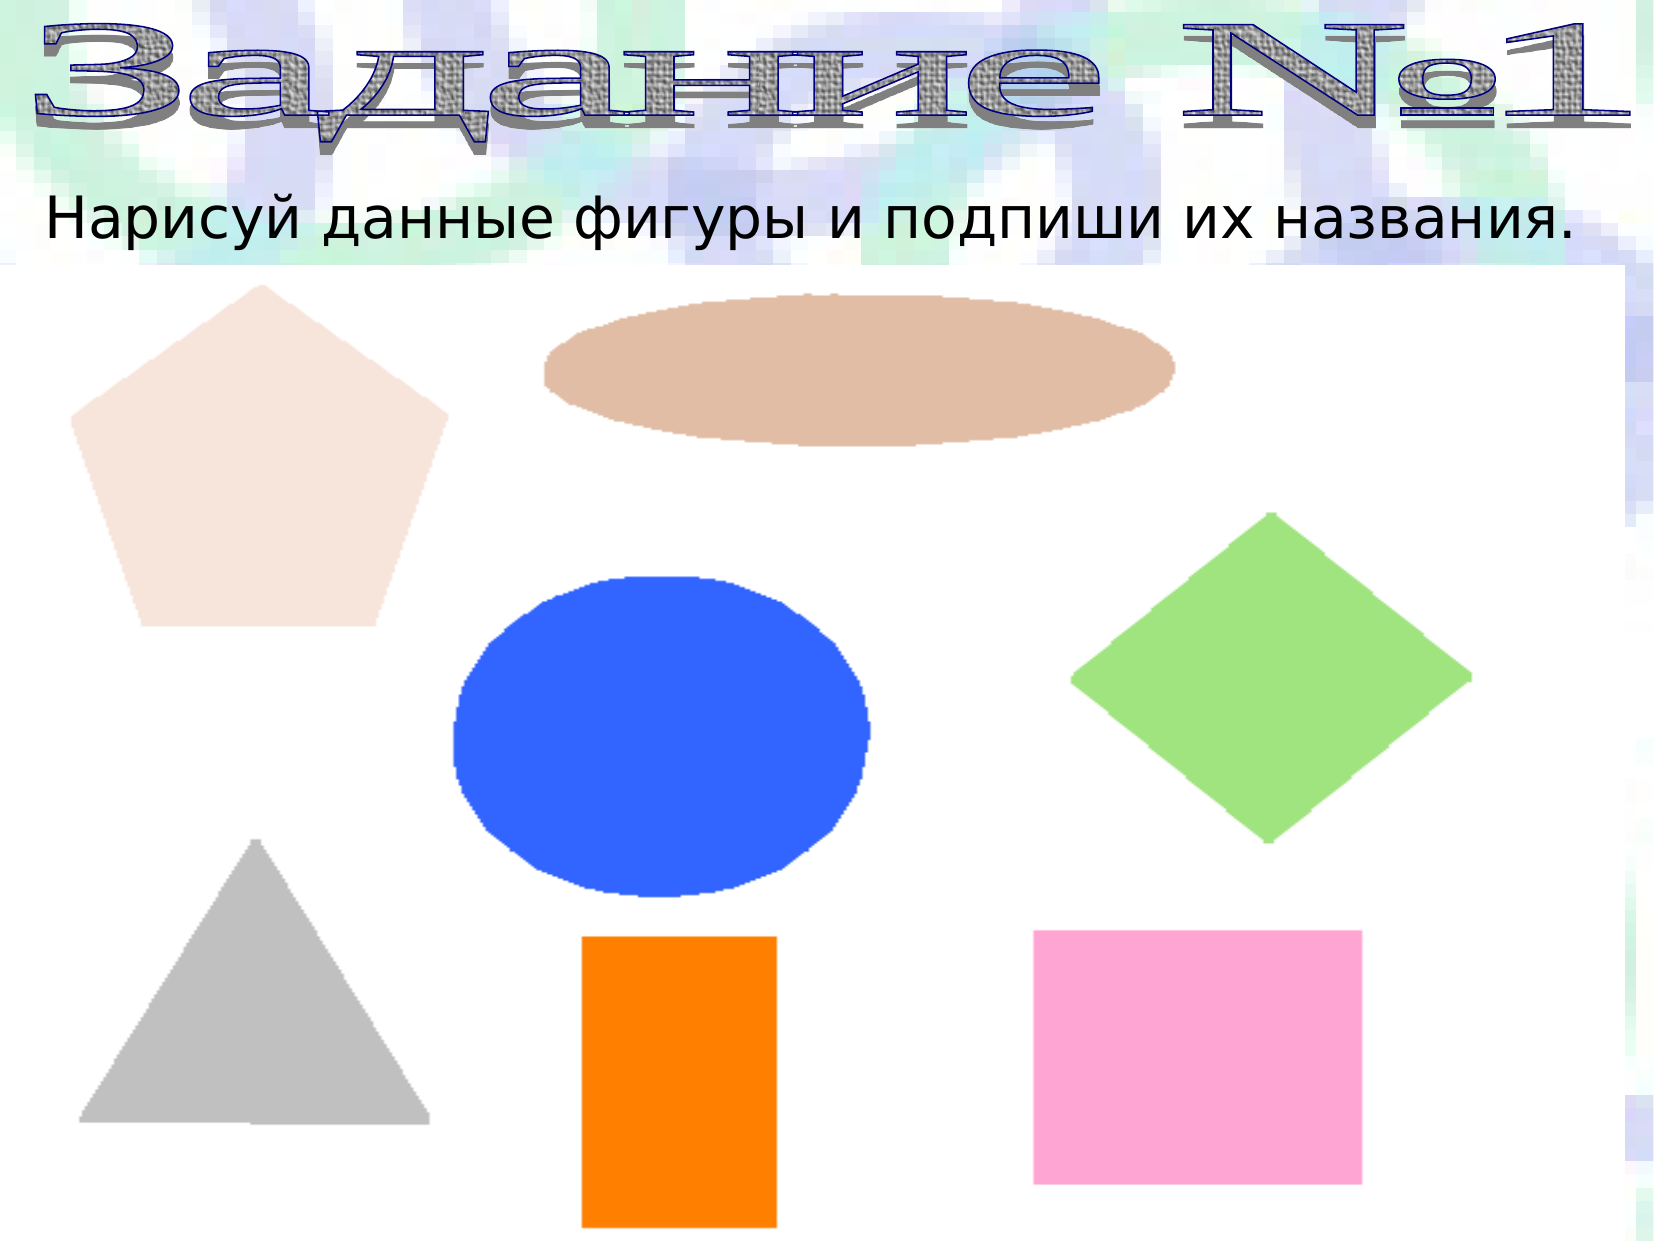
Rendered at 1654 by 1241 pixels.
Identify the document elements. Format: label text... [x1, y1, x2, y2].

picture [0, 0, 1654, 1241]
text_box Задание №1 [1183, 24, 1404, 116]
text_box Задание №1 [968, 50, 1099, 117]
text_box Задание №1 [1401, 108, 1494, 116]
text_box Нарисуй данные фигуры и подпиши их названия. [29, 177, 1625, 350]
text_box Задание №1 [1398, 59, 1496, 100]
text_box Задание №1 [35, 23, 179, 117]
text_box Задание №1 [1506, 23, 1630, 116]
text_box Задание №1 [490, 50, 967, 117]
text_box Задание №1 [190, 50, 489, 142]
